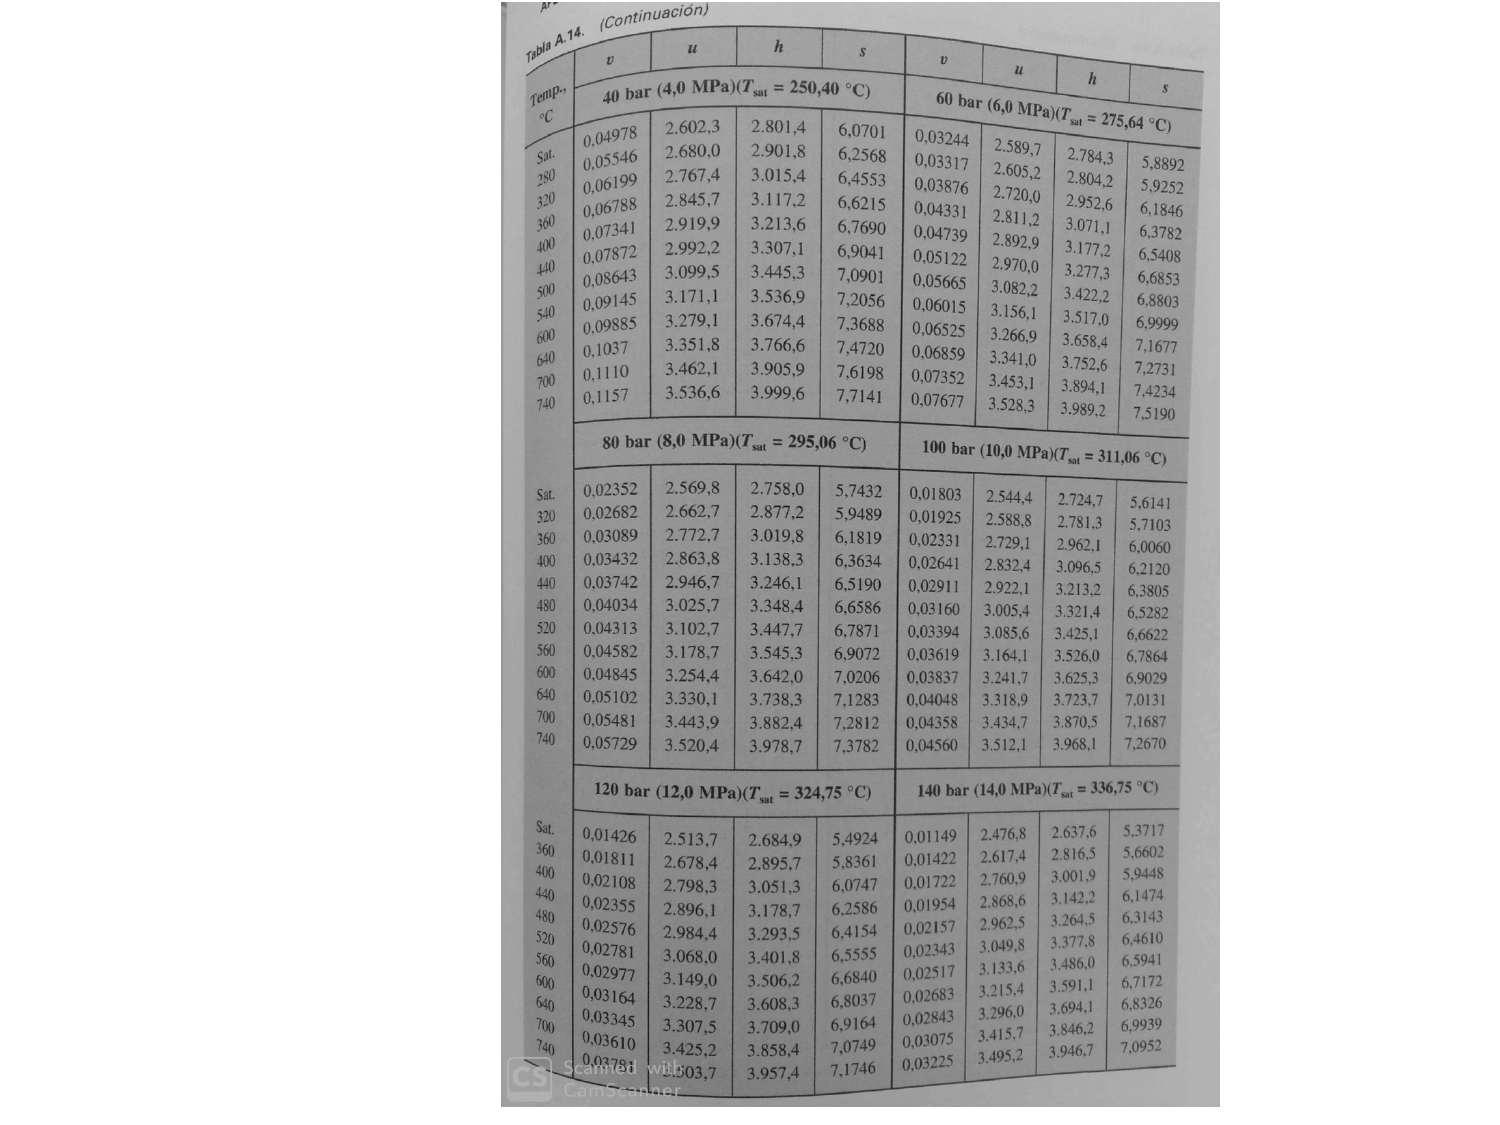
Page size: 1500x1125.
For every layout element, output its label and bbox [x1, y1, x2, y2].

picture [501, 2, 1220, 1107]
